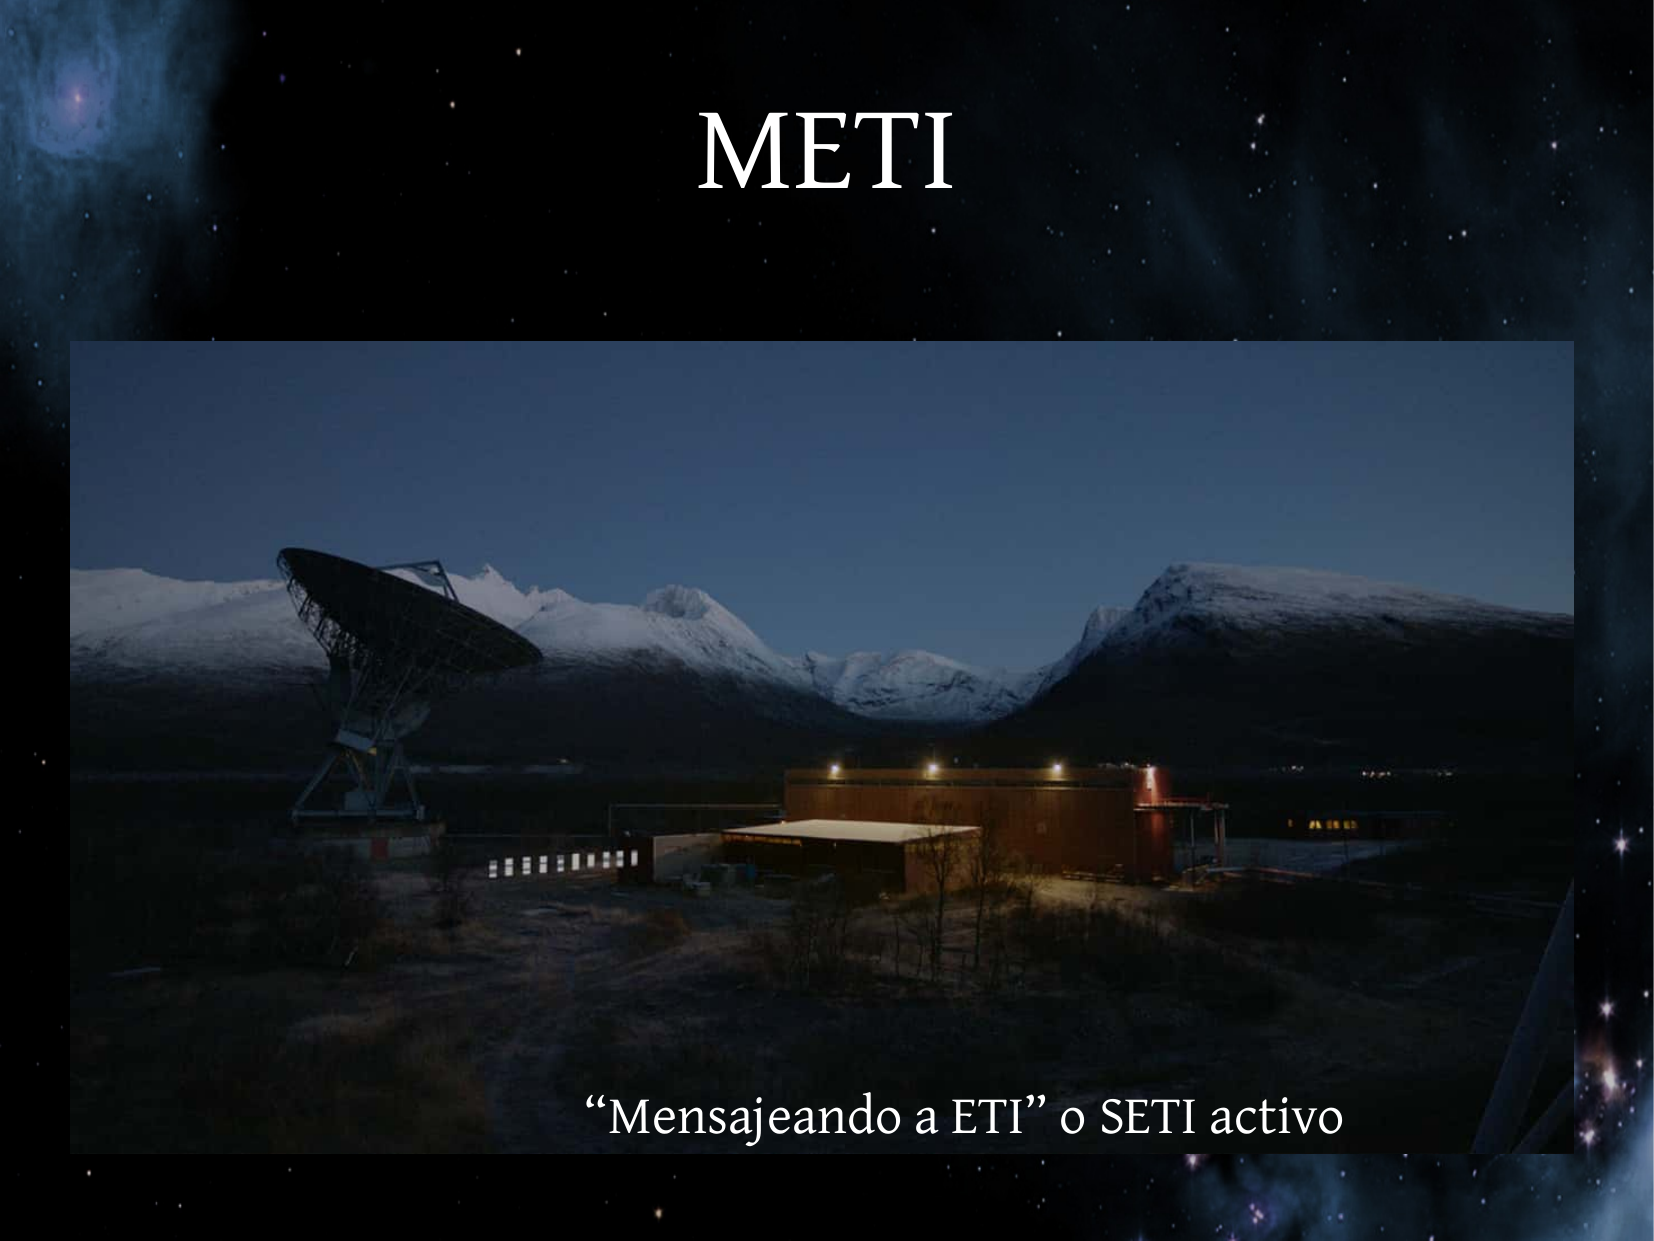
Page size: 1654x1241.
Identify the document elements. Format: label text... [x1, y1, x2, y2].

picture [0, 0, 1654, 1241]
title METI [82, 49, 1571, 257]
text_box “Mensajeando a ETI” o SETI activo [570, 1080, 1471, 1186]
